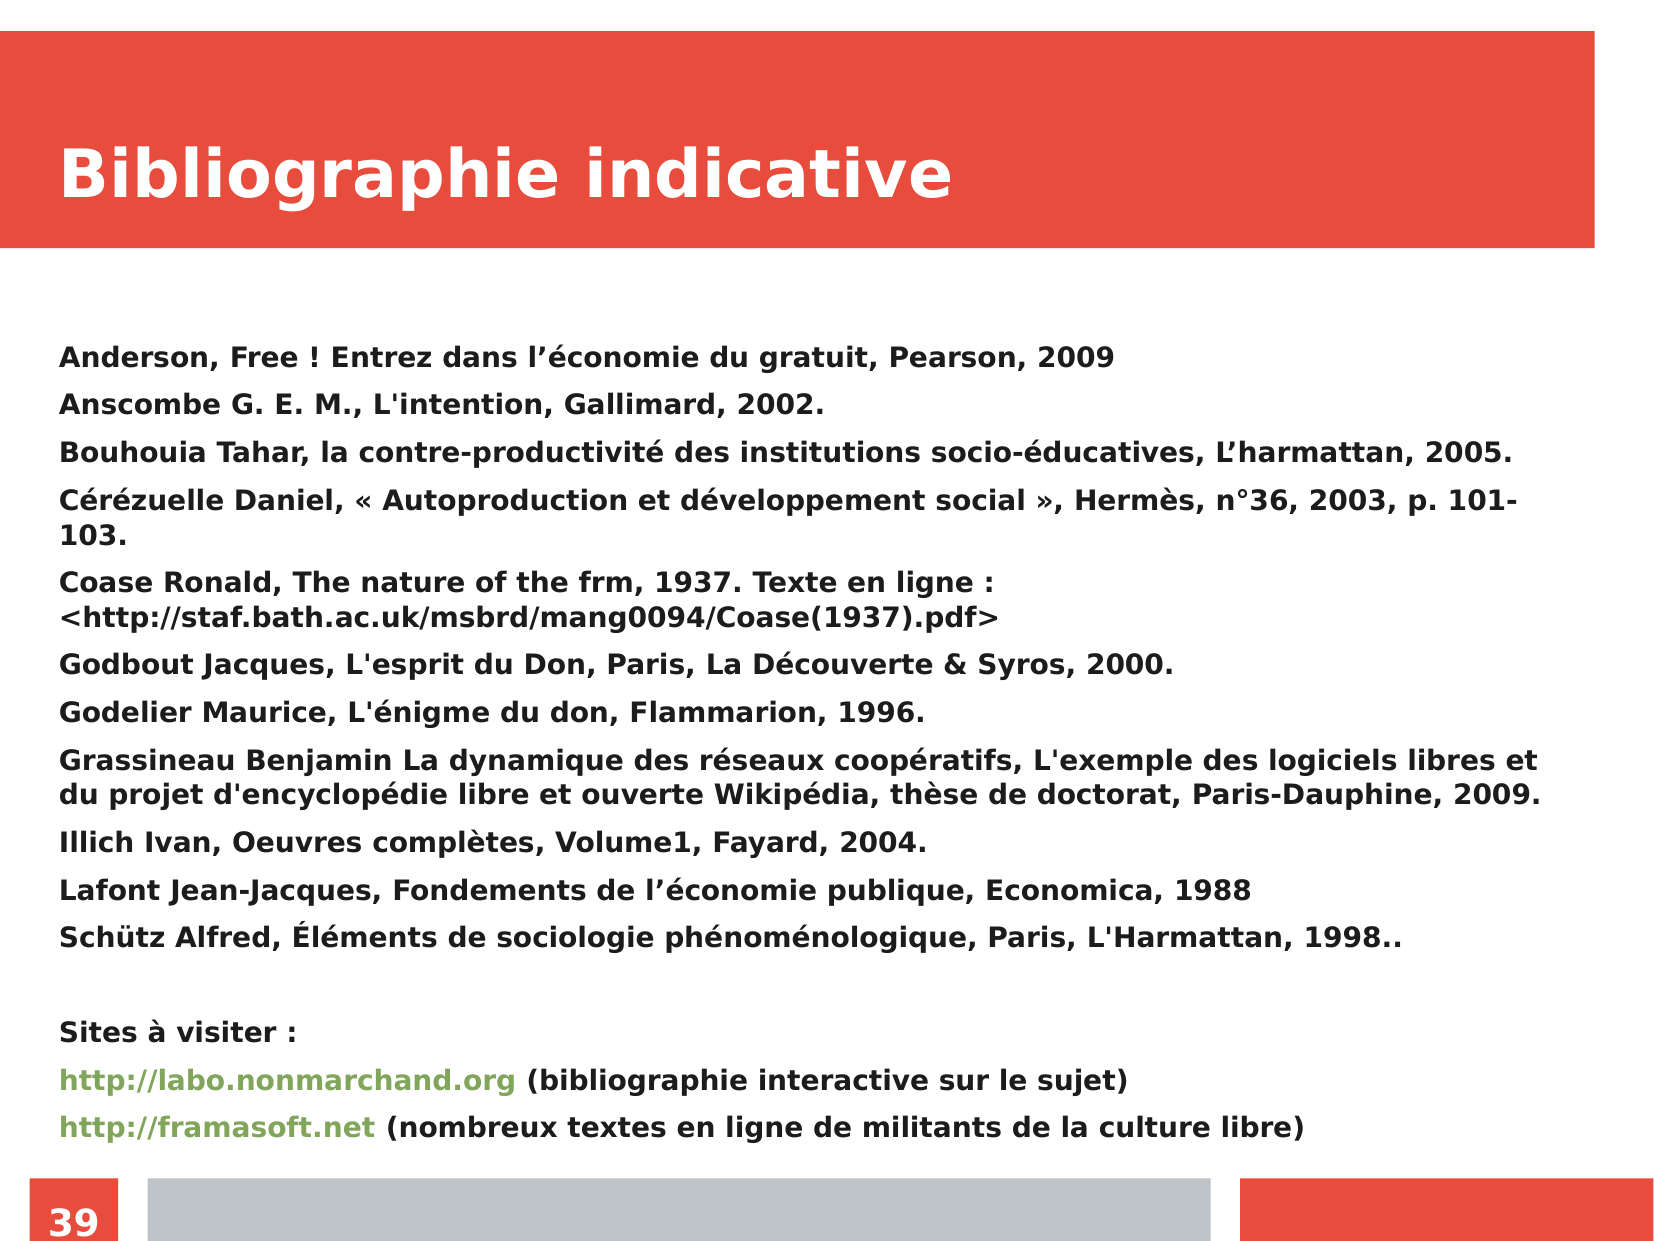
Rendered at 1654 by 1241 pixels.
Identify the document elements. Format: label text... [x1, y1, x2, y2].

text_box http://labo.nonmarchand.org (bibliographie interactive sur le sujet) [58, 1064, 1130, 1099]
text_box Cérézuelle Daniel, « Autoproduction et développement social », Hermès, n°36, 2003, p. 101- [58, 484, 1520, 519]
text_box Lafont Jean-Jacques, Fondements de l’économie publique, Economica, 1988 [58, 874, 1255, 909]
text_box Grassineau Benjamin La dynamique des réseaux coopératifs, L'exemple des logiciels libres et [58, 744, 1550, 779]
text_box 103. [58, 518, 129, 554]
text_box Illich Ivan, Oeuvres complètes, Volume1, Fayard, 2004. [58, 826, 934, 861]
text_box Godelier Maurice, L'énigme du don, Flammarion, 1996. [58, 696, 928, 731]
text_box [0, 0, 1654, 1241]
text_box Sites à visiter : [58, 1016, 298, 1052]
text_box Bibliographie indicative [58, 135, 955, 218]
text_box 39 [47, 1202, 101, 1241]
text_box Anderson, Free ! Entrez dans l’économie du gratuit, Pearson, 2009 [58, 341, 1129, 376]
text_box Coase Ronald, The nature of the frm, 1937. Texte en ligne : [58, 566, 1010, 601]
text_box <http://staf.bath.ac.uk/msbrd/mang0094/Coase(1937).pdf> [58, 601, 1003, 636]
text_box Bouhouia Tahar, la contre-productivité des institutions socio-éducatives, L’harmattan, 2005. [58, 436, 1539, 471]
text_box Godbout Jacques, L'esprit du Don, Paris, La Découverte & Syros, 2000. [58, 648, 1177, 684]
text_box Schütz Alfred, Éléments de sociologie phénoménologique, Paris, L'Harmattan, 1998.. [58, 921, 1406, 956]
text_box http://framasoft.net (nombreux textes en ligne de militants de la culture libre) [58, 1112, 1307, 1147]
text_box du projet d'encyclopédie libre et ouverte Wikipédia, thèse de doctorat, Paris-Dauphine, 2009. [58, 778, 1545, 813]
text_box Anscombe G. E. M., L'intention, Gallimard, 2002. [58, 388, 827, 424]
